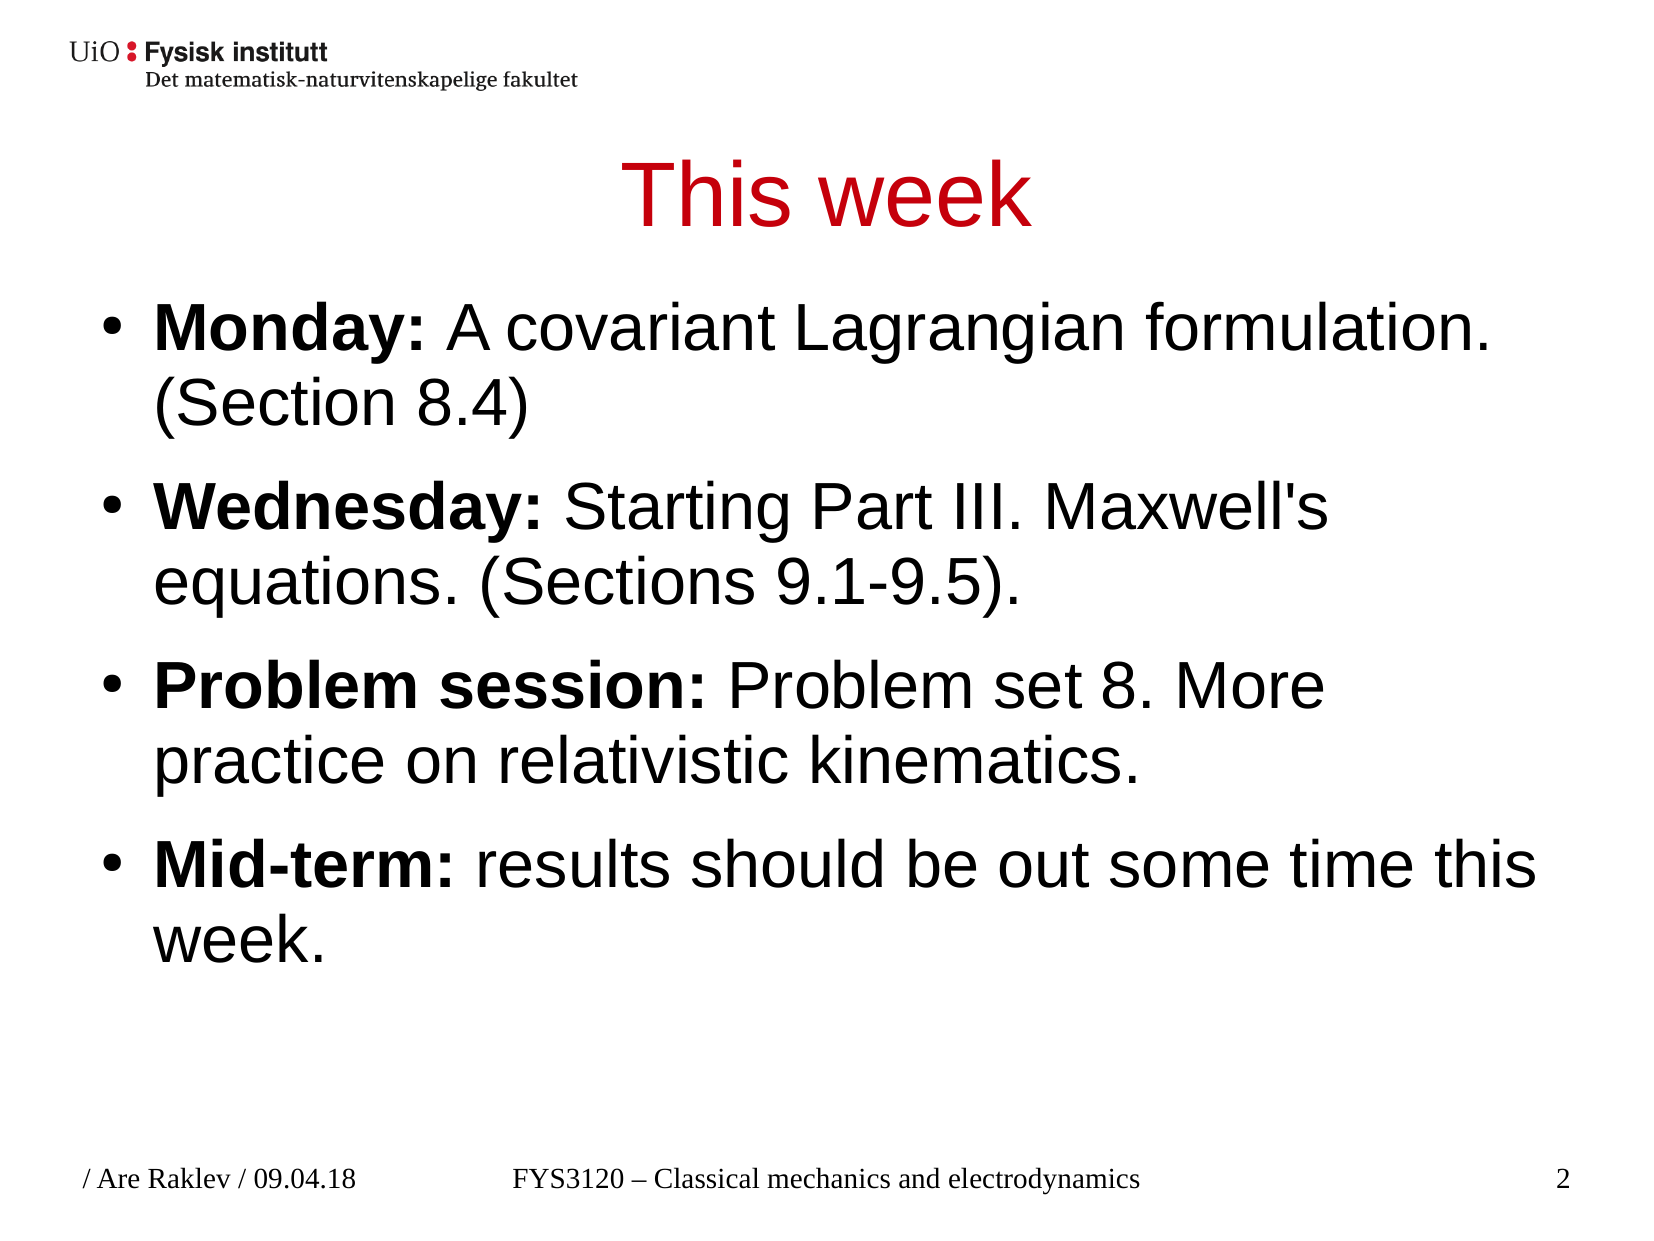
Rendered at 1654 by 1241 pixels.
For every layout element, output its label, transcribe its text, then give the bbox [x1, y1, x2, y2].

picture [68, 37, 581, 93]
title This week [82, 90, 1571, 290]
list Monday: A covariant Lagrangian formulation. (Section 8.4) Wednesday: Starting Part III. Maxwell's equations. (Sections 9.1-9.5). Problem session: Problem set 8. More practice on relativistic kinematics. Mid-term: results should be out some time this week. [82, 290, 1576, 1193]
